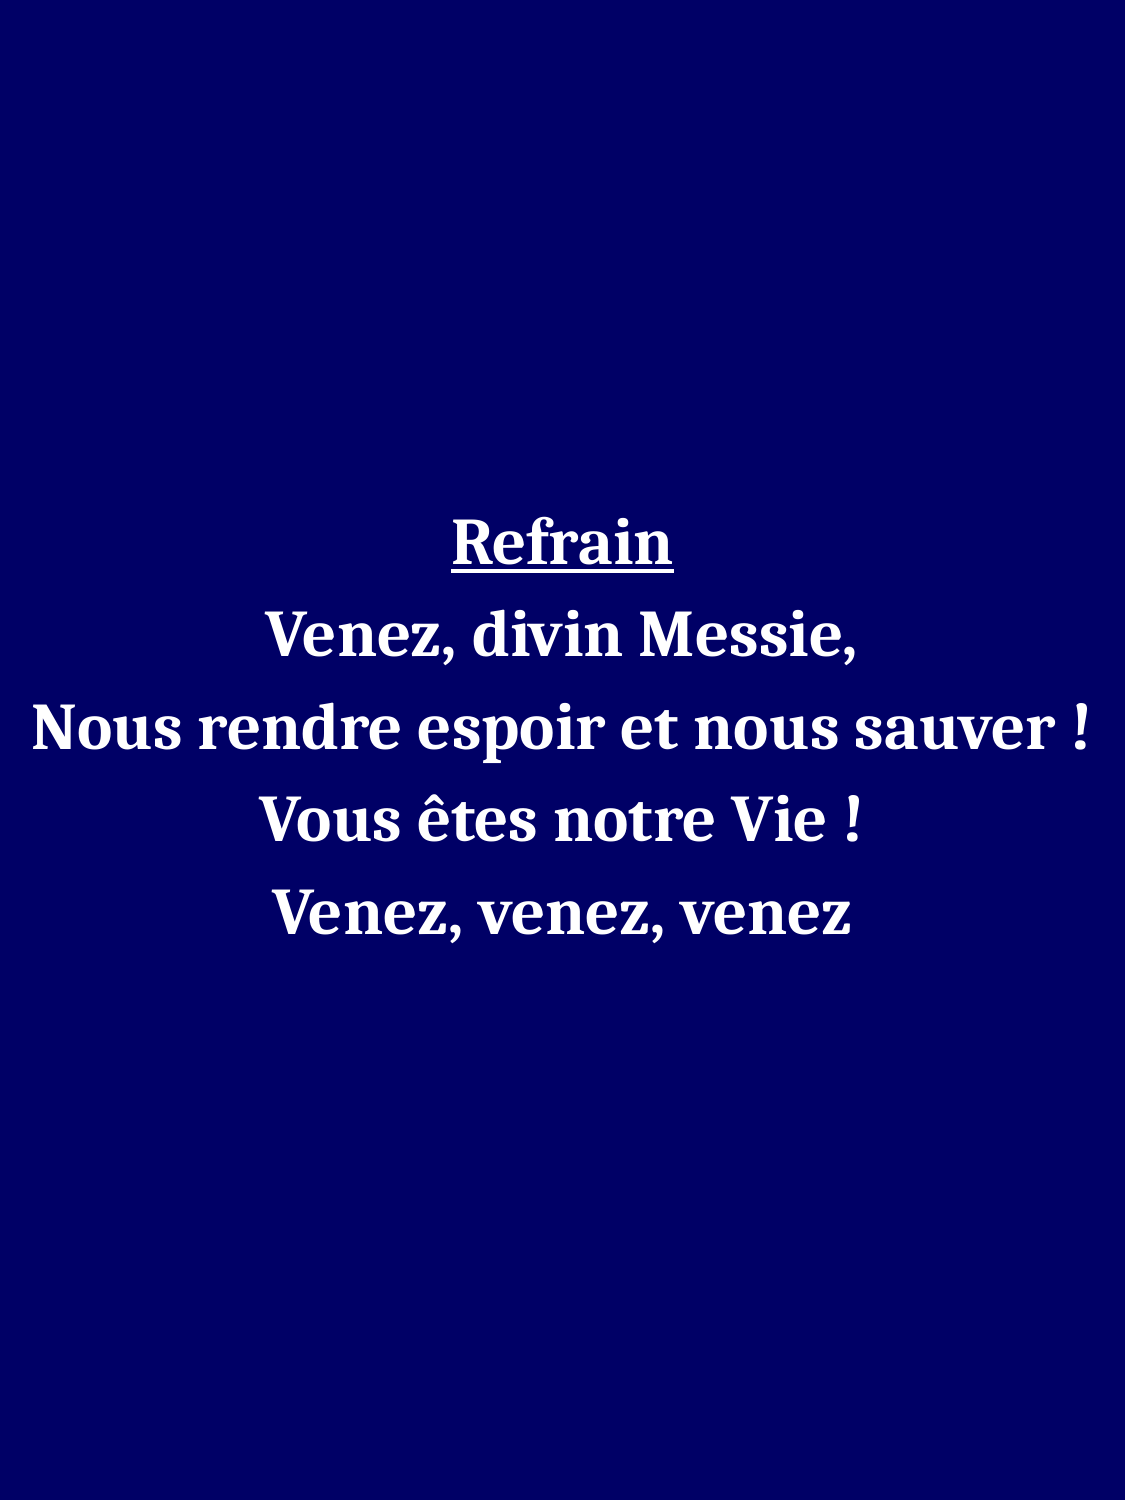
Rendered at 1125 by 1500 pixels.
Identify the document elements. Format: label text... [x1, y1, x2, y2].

text_box Refrain Venez, divin Messie, Nous rendre espoir et nous sauver ! Vous êtes notre Vie ! Venez, venez, venez [0, 490, 1125, 1500]
